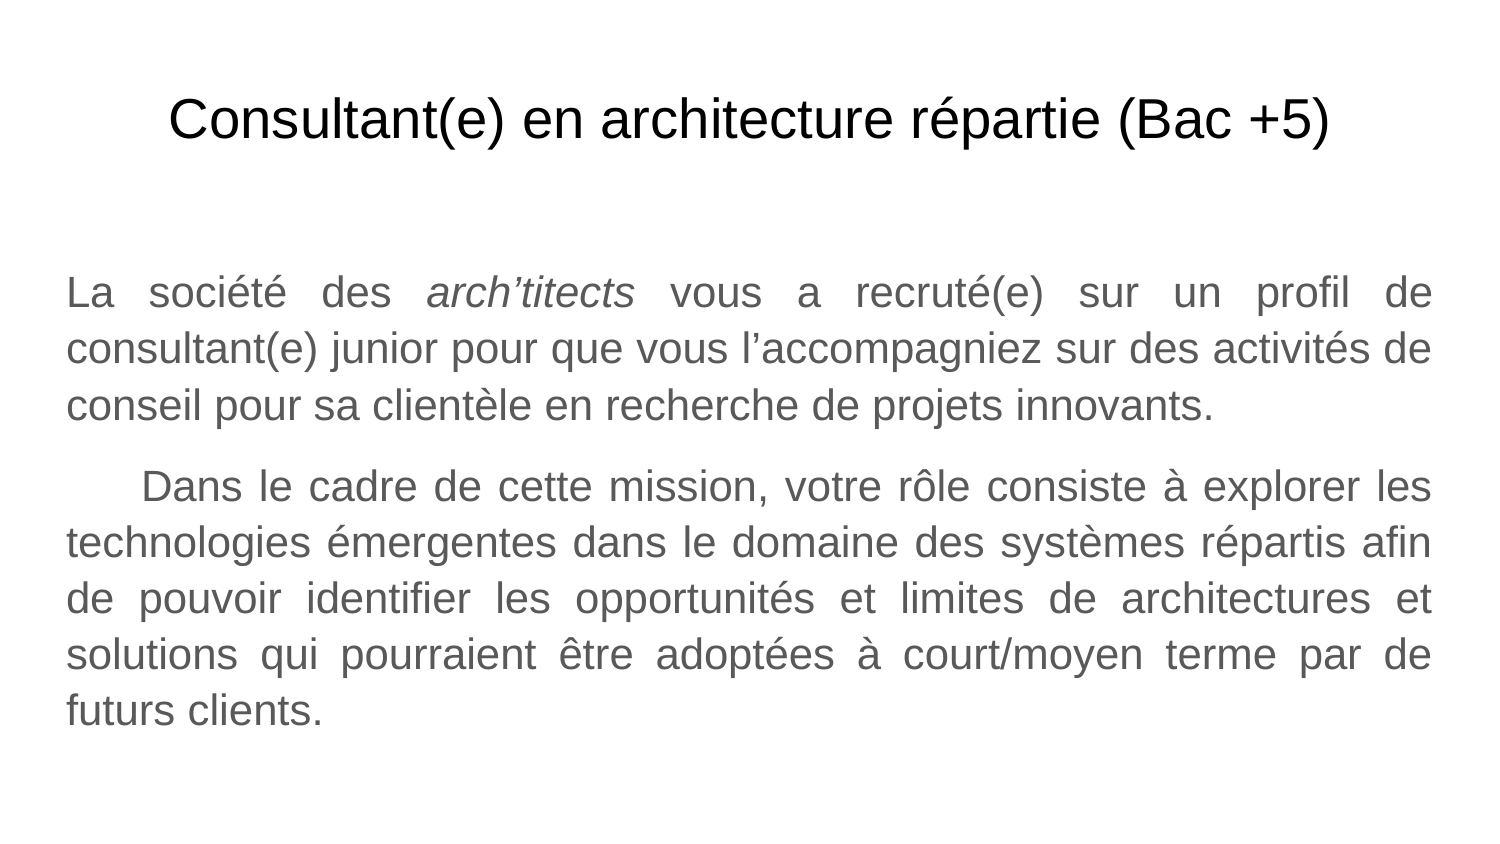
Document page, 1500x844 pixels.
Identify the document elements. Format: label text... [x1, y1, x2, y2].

list La société des arch’titects vous a recruté(e) sur un profil de consultant(e) junior pour que vous l’accompagniez sur des activités de conseil pour sa clientèle en recherche de projets innovants. Dans le cadre de cette mission, votre rôle consiste à explorer les technologies émergentes dans le domaine des systèmes répartis afin de pouvoir identifier les opportunités et limites de architectures et solutions qui pourraient être adoptées à court/moyen terme par de futurs clients. [51, 189, 1449, 750]
title Consultant(e) en architecture répartie (Bac +5) [24, 72, 1476, 167]
